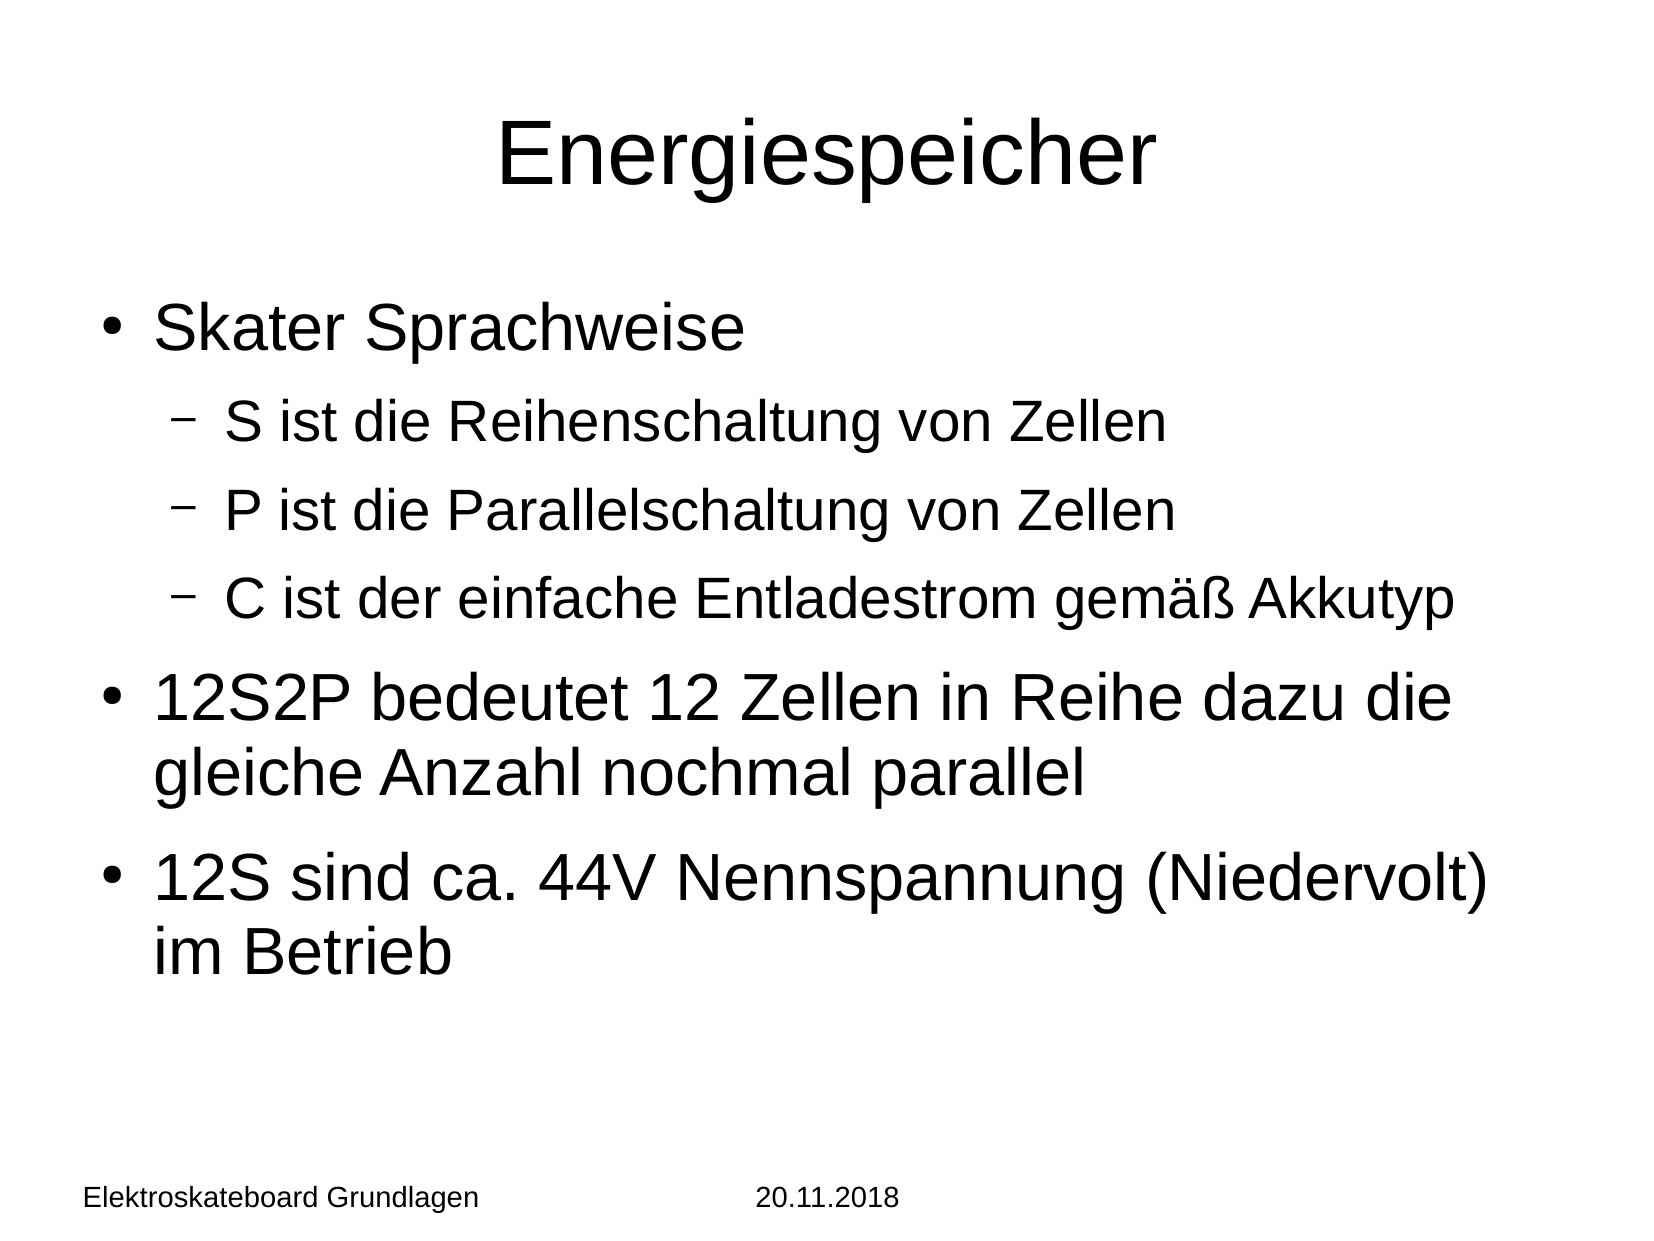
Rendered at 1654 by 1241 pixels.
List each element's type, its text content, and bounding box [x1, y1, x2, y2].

title Energiespeicher [82, 49, 1571, 257]
list Skater Sprachweise S ist die Reihenschaltung von Zellen P ist die Parallelschaltung von Zellen C ist der einfache Entladestrom gemäß Akkutyp 12S2P bedeutet 12 Zellen in Reihe dazu die gleiche Anzahl nochmal parallel 12S sind ca. 44V Nennspannung (Niedervolt) im Betrieb [82, 290, 1571, 1010]
